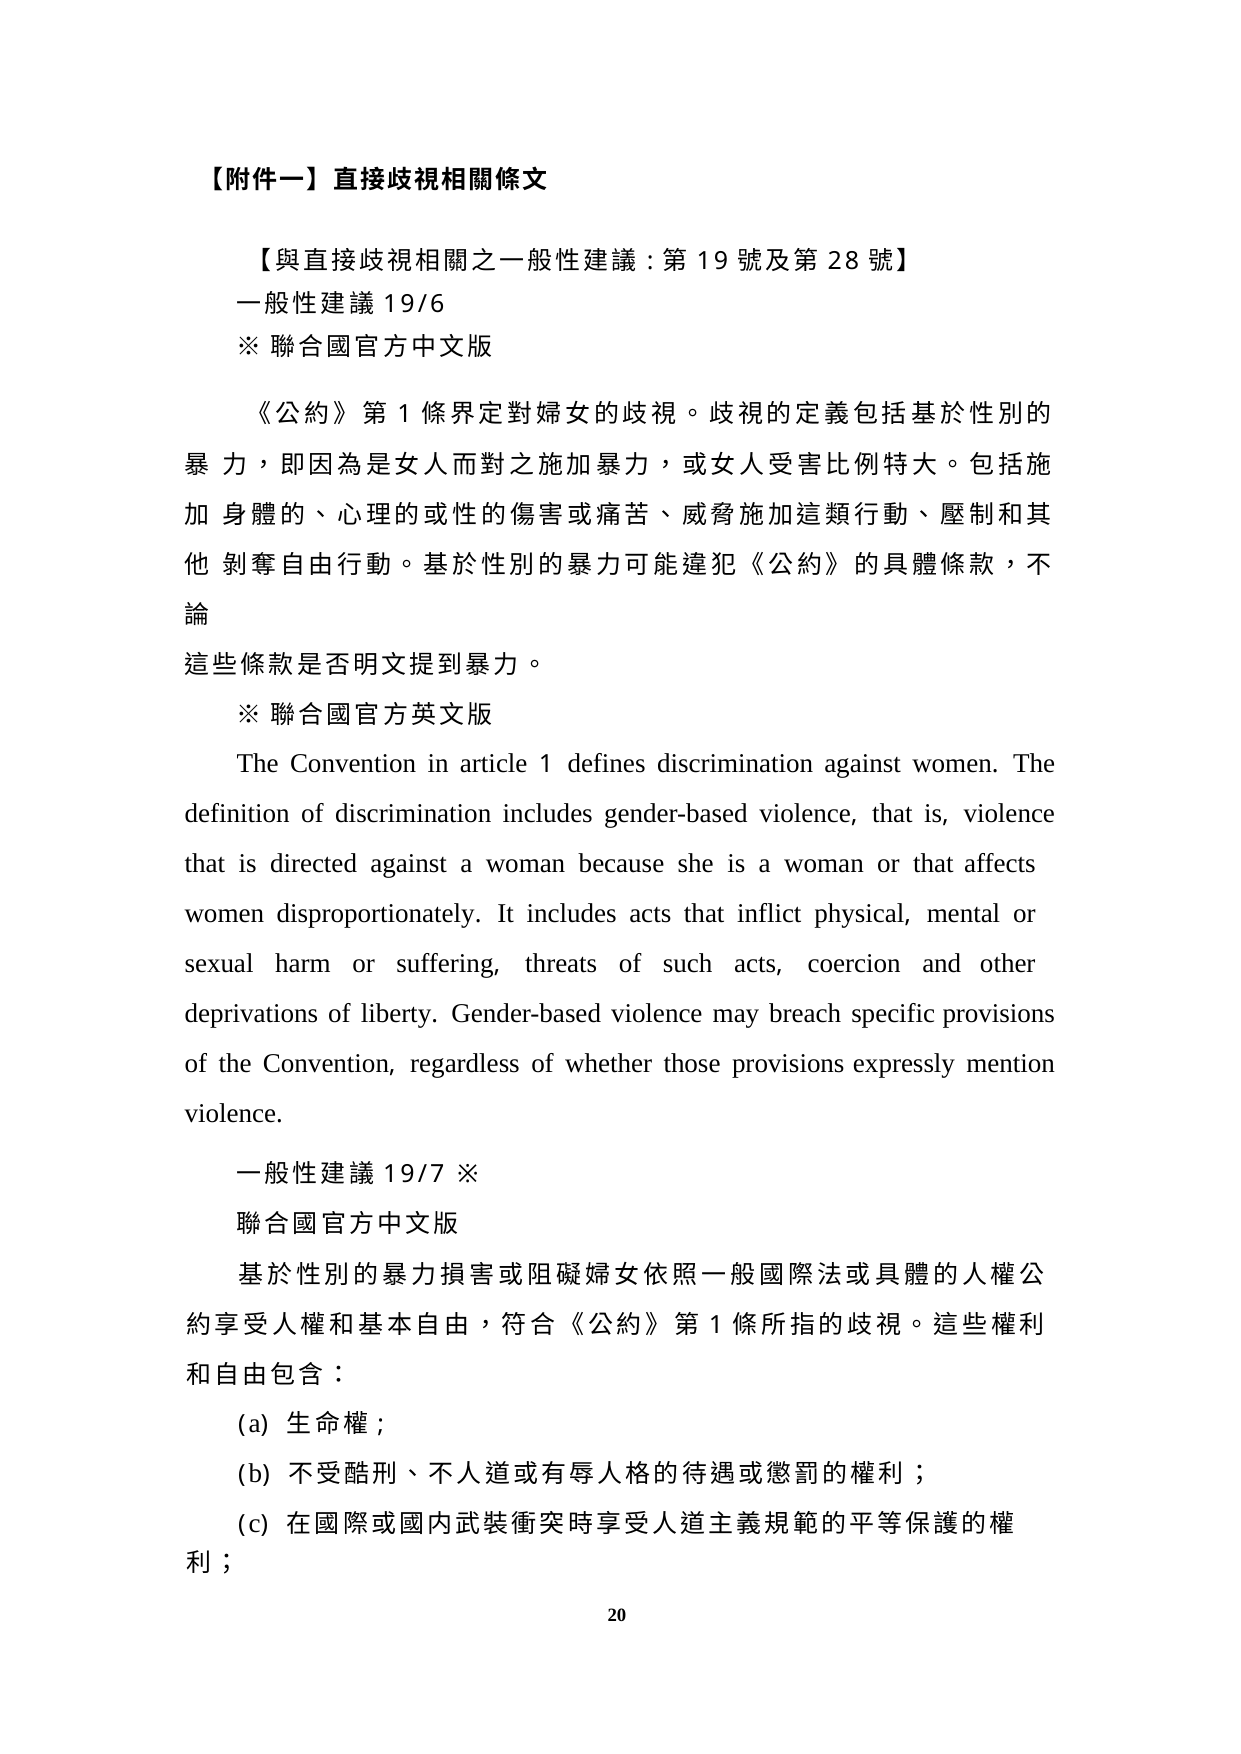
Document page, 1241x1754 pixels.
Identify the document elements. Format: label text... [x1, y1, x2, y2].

text_box 【附件一】直接歧視相關條文 [198, 164, 570, 197]
text_box 【與直接歧視相關之一般性建議:第19號及第28號】 一般性建議19/6 ※聯合國官方中文版 《公約》第1條界定對婦女的歧視。歧視的定義包括基於性別的暴 力，即因為是女人而對之施加暴力，或女人受害比例特大。包括施加 身體的、心理的或性的傷害或痛苦、威脅施加這類行動、壓制和其他 剝奪自由行動。基於性別的暴力可能違犯《公約》的具體條款，不論 這些條款是否明文提到暴力。 ※聯合國官方英文版 The Convention in article 1 defines discrimination against women. The definition of discrimination includes gender-based violence, that is, violence that is directed against a woman because she is a woman or that affects women disproportionately. It includes acts that inflict physical, mental or sexual harm or suffering, threats of such acts, coercion and other deprivations of liberty. Gender-based violence may breach specific provisions of the Convention, regardless of whether those provisions expressly mention violence. [184, 244, 1055, 1075]
text_box 利； [186, 1546, 236, 1576]
text_box 20 [608, 1603, 633, 1623]
text_box 20 [608, 1610, 613, 1619]
text_box 一般性建議19/7 ※聯合國官方中文版 基於性別的暴力損害或阻礙婦女依照一般國際法或具體的人權公 約享受人權和基本自由，符合《公約》第1條所指的歧視。這些權利 和自由包含： (a) 生命權; (b) 不受酷刑、不人道或有辱人格的待遇或懲罰的權利； (c) 在國際或國内武裝衝突時享受人道主義規範的平等保護的權 [186, 1138, 1055, 1529]
